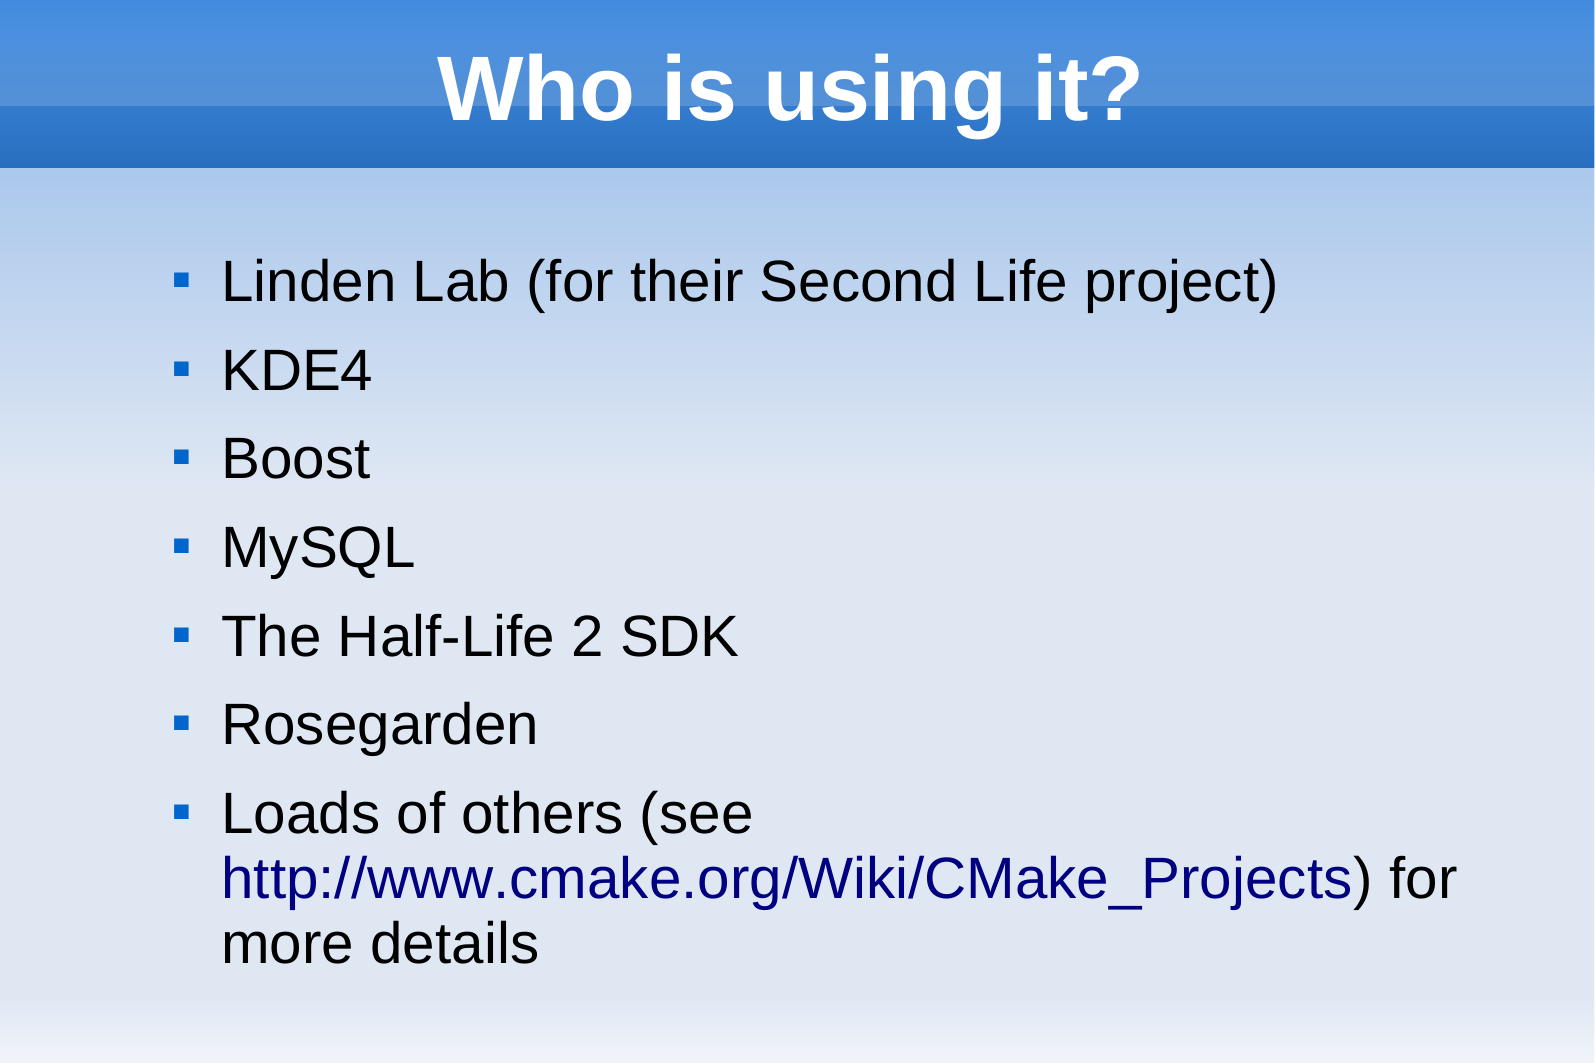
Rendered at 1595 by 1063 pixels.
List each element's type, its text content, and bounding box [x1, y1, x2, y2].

list Linden Lab (for their Second Life project) KDE4 Boost MySQL The Half-Life 2 SDK Rosegarden Loads of others (see http://www.cmake.org/Wiki/CMake_Projects) for more details [79, 248, 1515, 976]
picture [0, 0, 1595, 1063]
title Who is using it? [74, 0, 1510, 178]
